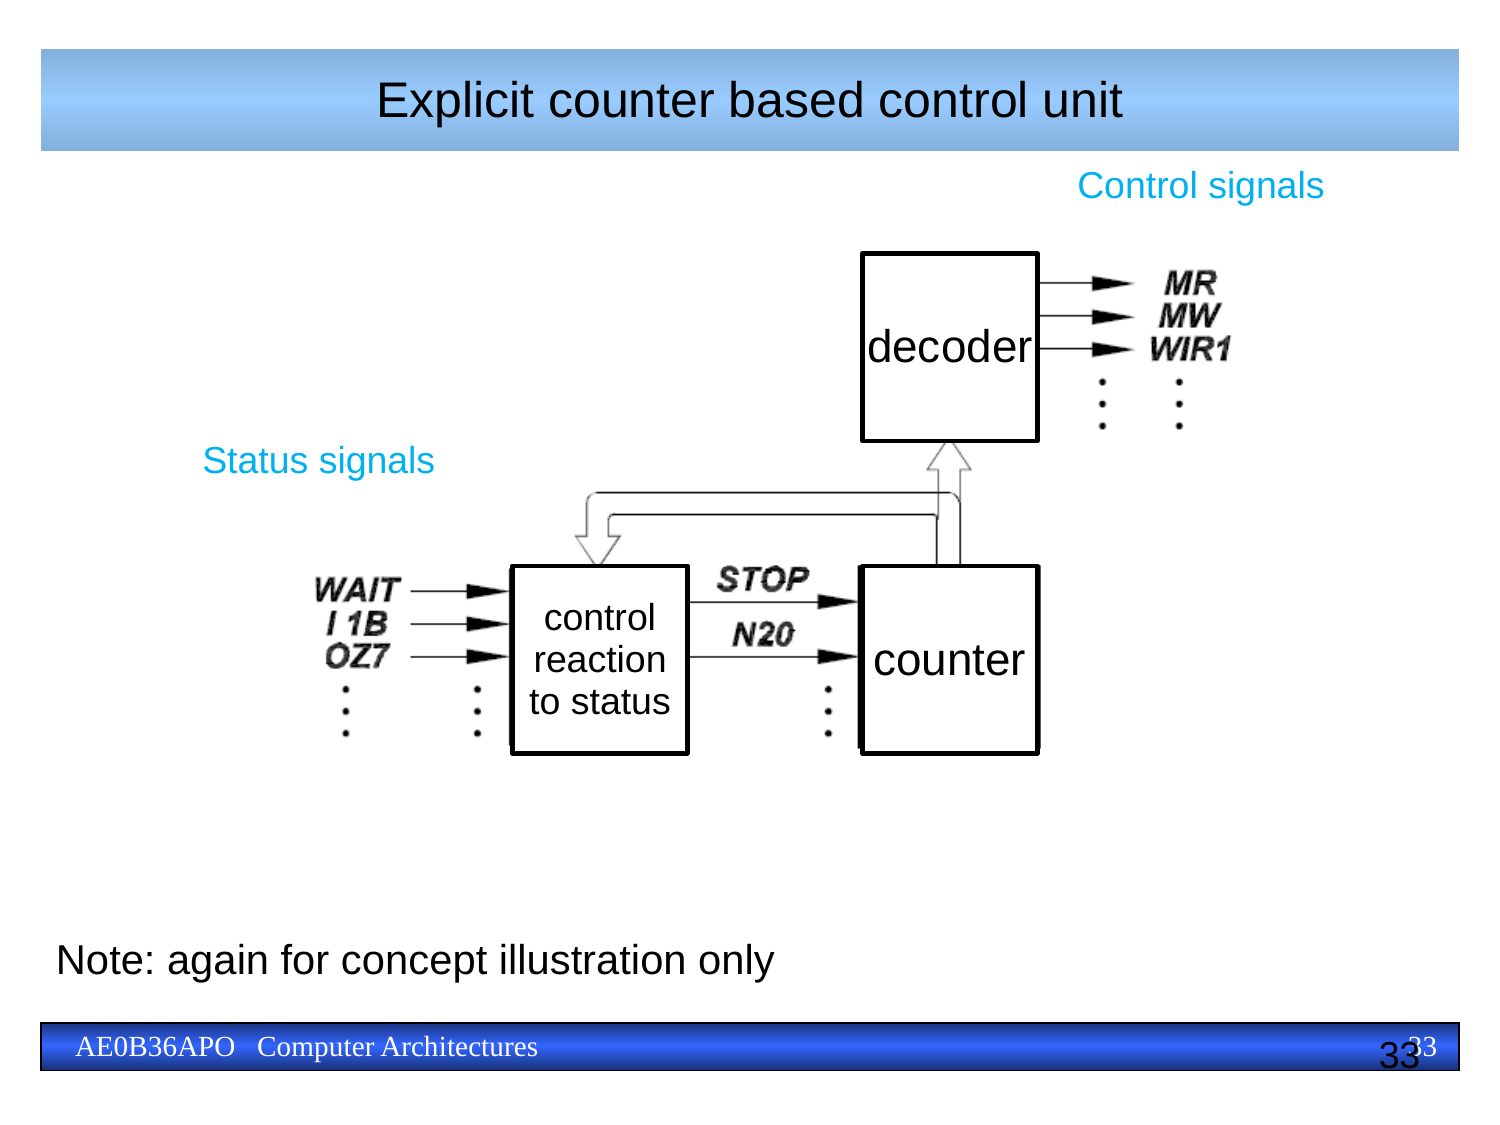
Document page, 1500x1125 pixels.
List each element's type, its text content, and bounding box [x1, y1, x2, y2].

text_box Note: again for concept illustration only [41, 924, 1459, 991]
text_box counter [862, 565, 1038, 754]
picture [267, 248, 1238, 766]
text_box decoder [862, 253, 1038, 441]
text_box Control signals [1062, 153, 1351, 214]
text_box control reaction to status [512, 565, 688, 754]
text_box Status signals [187, 427, 475, 489]
text_box <number> [1340, 1023, 1436, 1070]
title Explicit counter based control unit [41, 49, 1459, 151]
